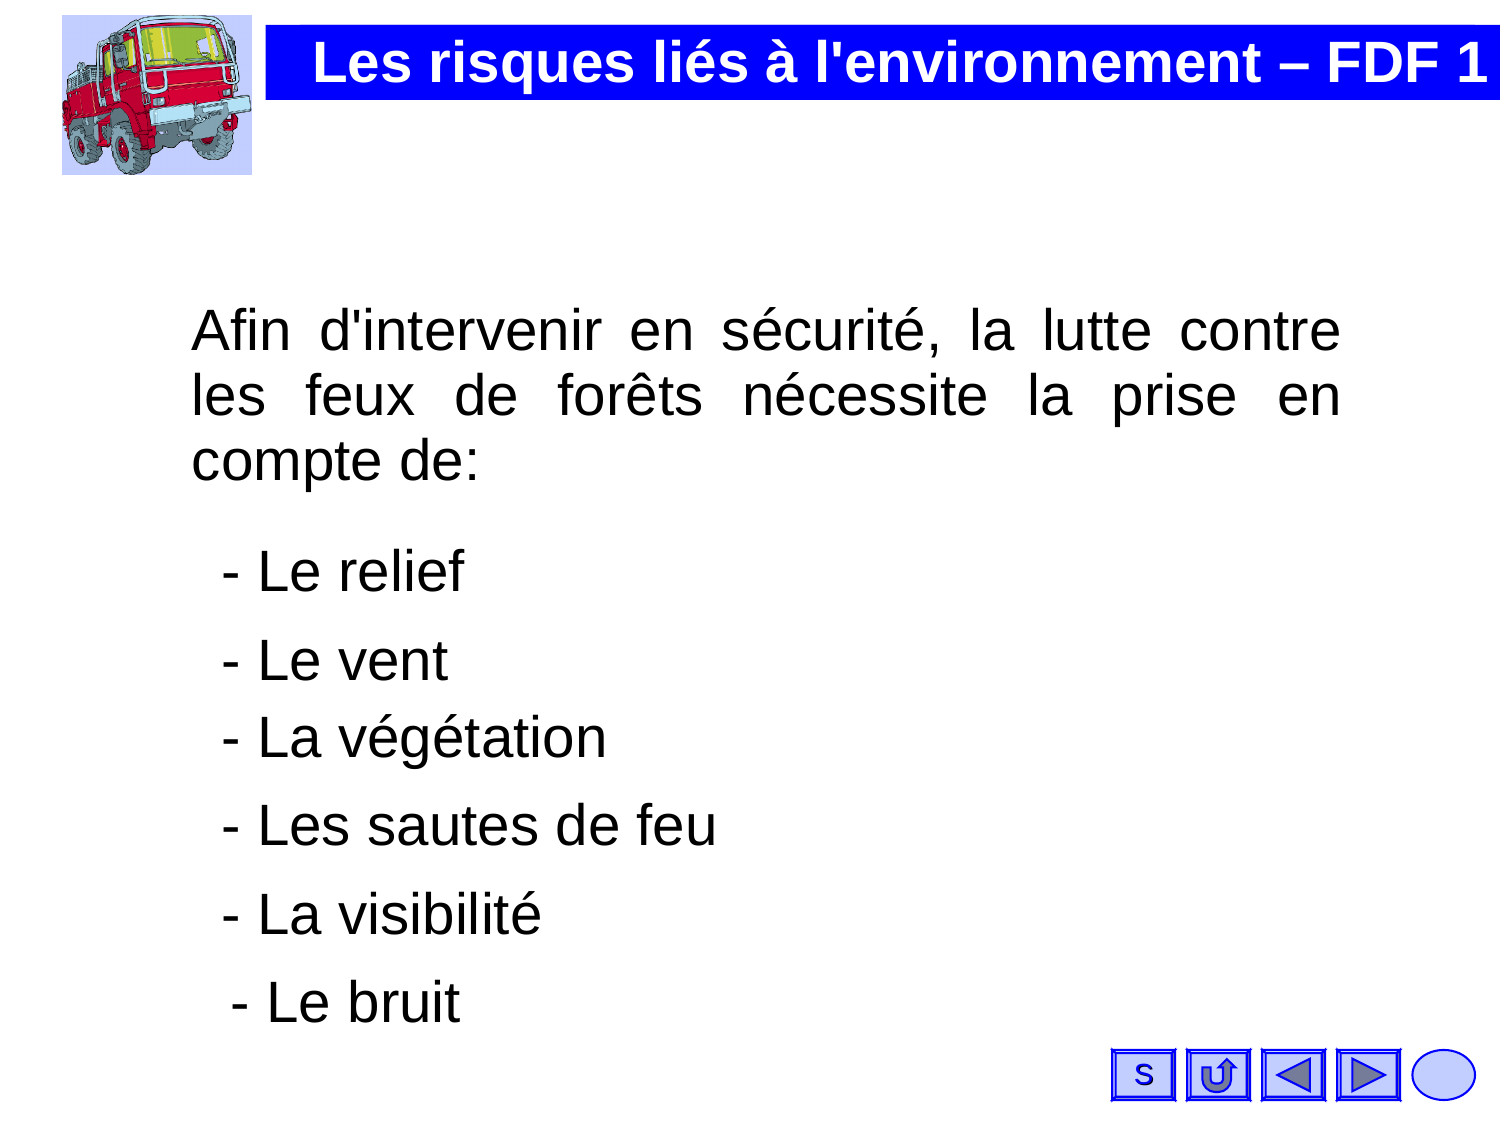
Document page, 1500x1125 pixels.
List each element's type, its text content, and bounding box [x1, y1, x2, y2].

text_box - Le relief [206, 531, 481, 612]
text_box - La végétation [206, 697, 624, 777]
text_box [1412, 1049, 1476, 1101]
text_box - La visibilité [206, 874, 559, 954]
text_box - Le vent [206, 620, 464, 697]
text_box - Les sautes de feu [206, 785, 734, 866]
text_box Afin d'intervenir en sécurité, la lutte contre les feux de forêts nécessite la prise en compte de: [177, 290, 1359, 500]
text_box - Le bruit [215, 962, 477, 1043]
text_box Les risques liés à l'environnement – FDF 1 [265, 24, 1500, 100]
